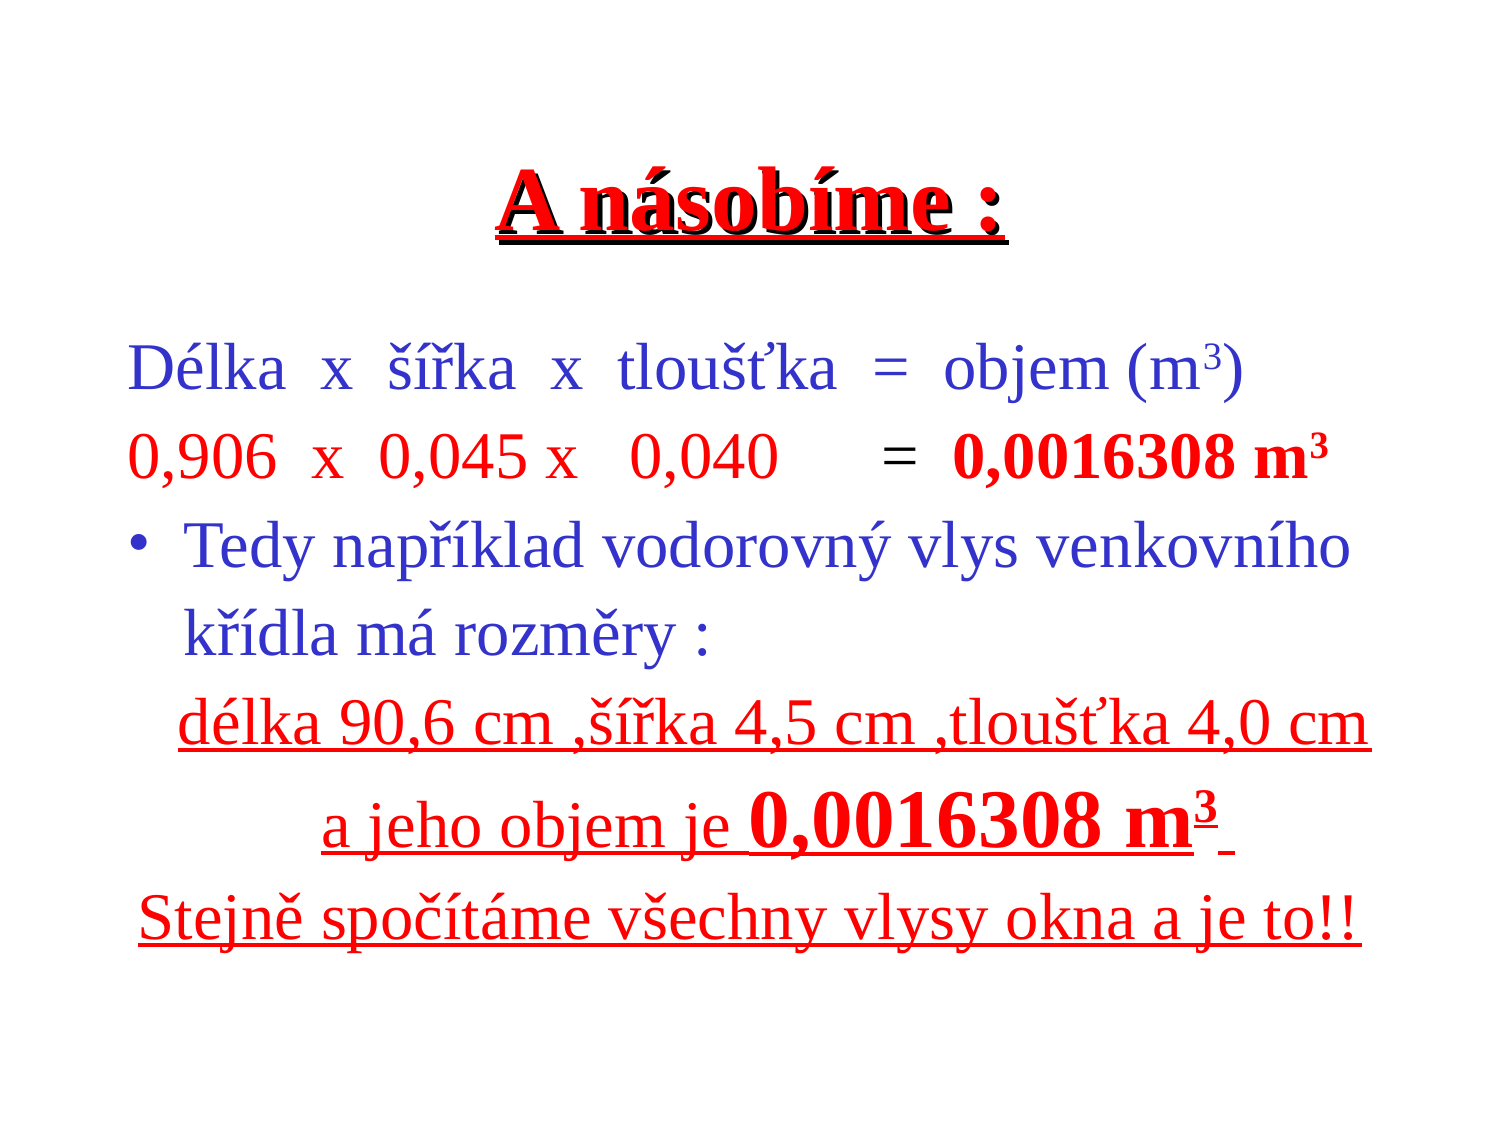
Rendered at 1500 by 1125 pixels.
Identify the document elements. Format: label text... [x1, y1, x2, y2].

list Délka x šířka x tloušťka = objem (m3) 0,906 x 0,045 x 0,040 = 0,0016308 m3 Tedy například vodorovný vlys venkovního křídla má rozměry : délka 90,6 cm ,šířka 4,5 cm ,tloušťka 4,0 cm a jeho objem je 0,0016308 m3 Stejně spočítáme všechny vlysy okna a je to!! [112, 324, 1388, 1051]
title A násobíme : [112, 99, 1388, 288]
